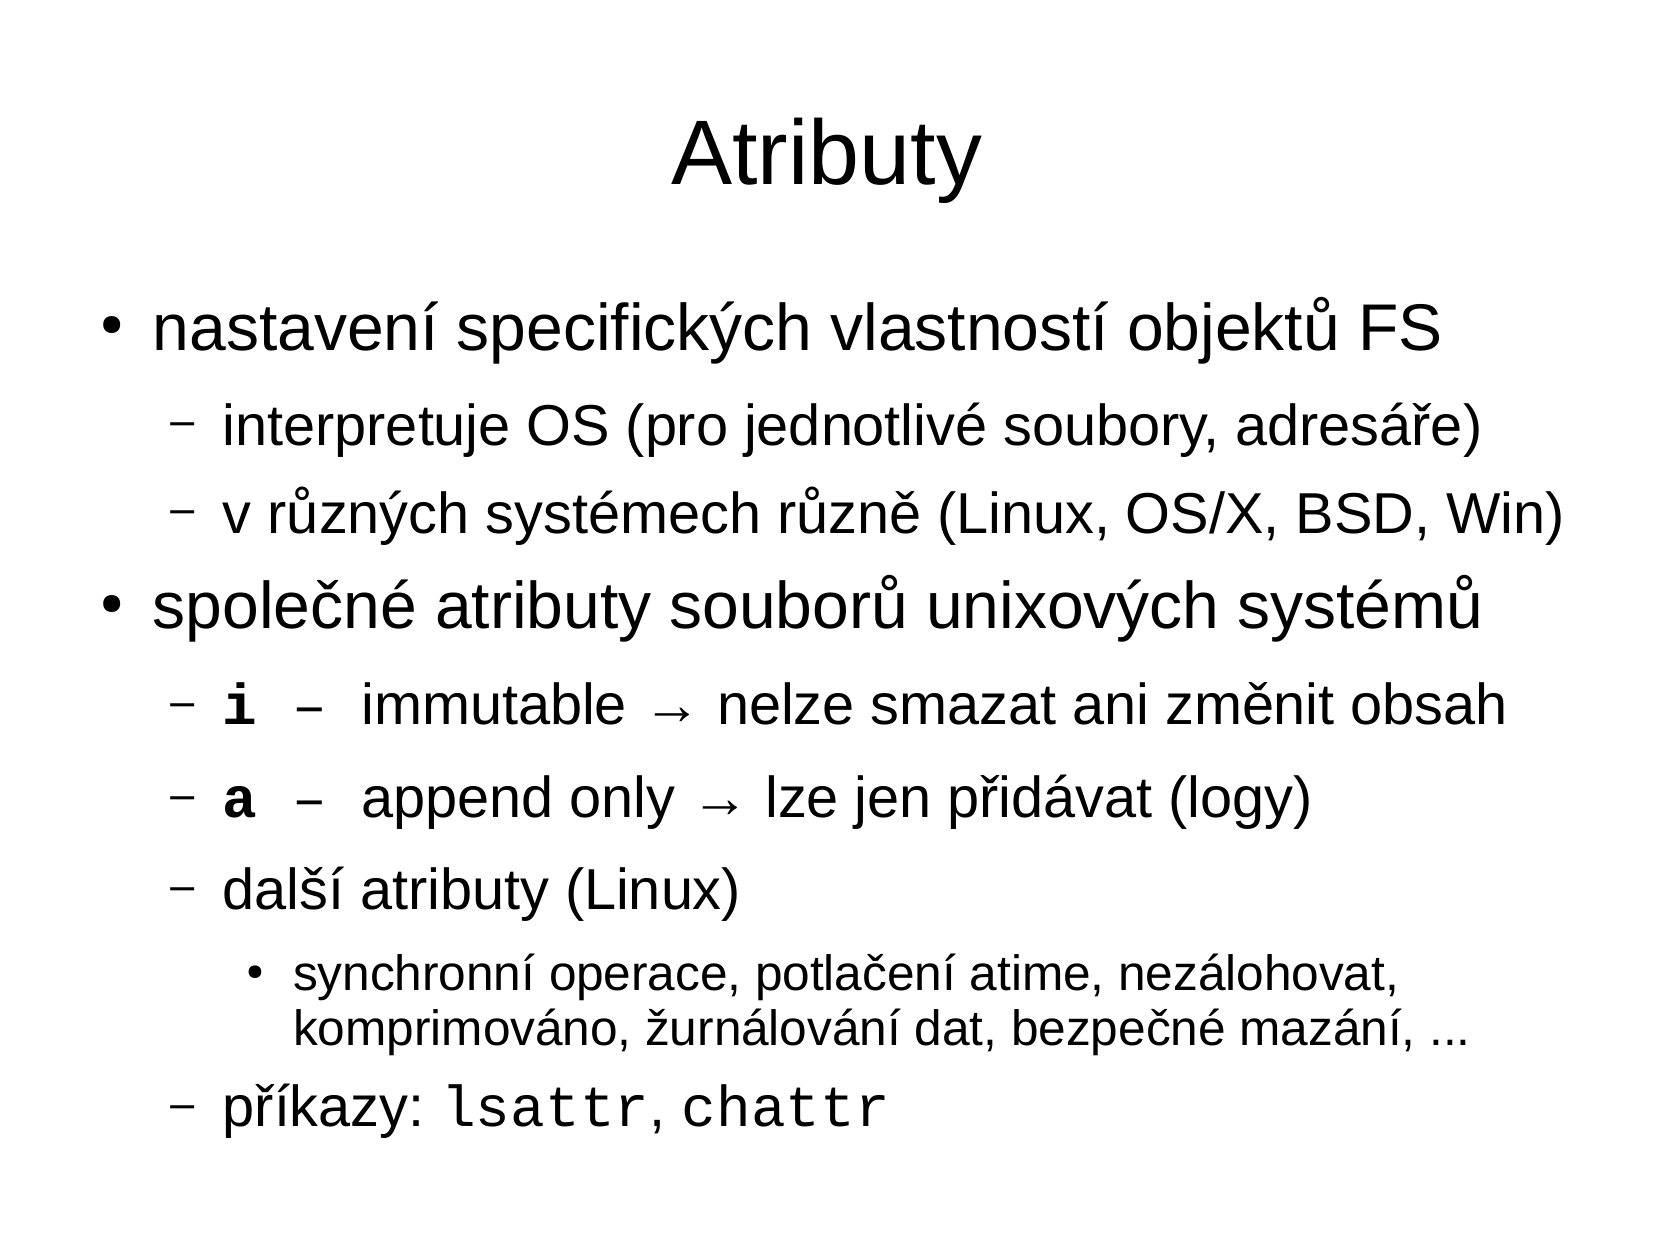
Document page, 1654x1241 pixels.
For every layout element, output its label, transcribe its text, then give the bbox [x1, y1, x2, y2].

list nastavení specifických vlastností objektů FS interpretuje OS (pro jednotlivé soubory, adresáře) v různých systémech různě (Linux, OS/X, BSD, Win) společné atributy souborů unixových systémů i – immutable → nelze smazat ani změnit obsah a – append only → lze jen přidávat (logy) další atributy (Linux) synchronní operace, potlačení atime, nezálohovat, komprimováno, žurnálování dat, bezpečné mazání, ... příkazy: lsattr, chattr [82, 290, 1595, 1149]
title Atributy [82, 56, 1571, 250]
